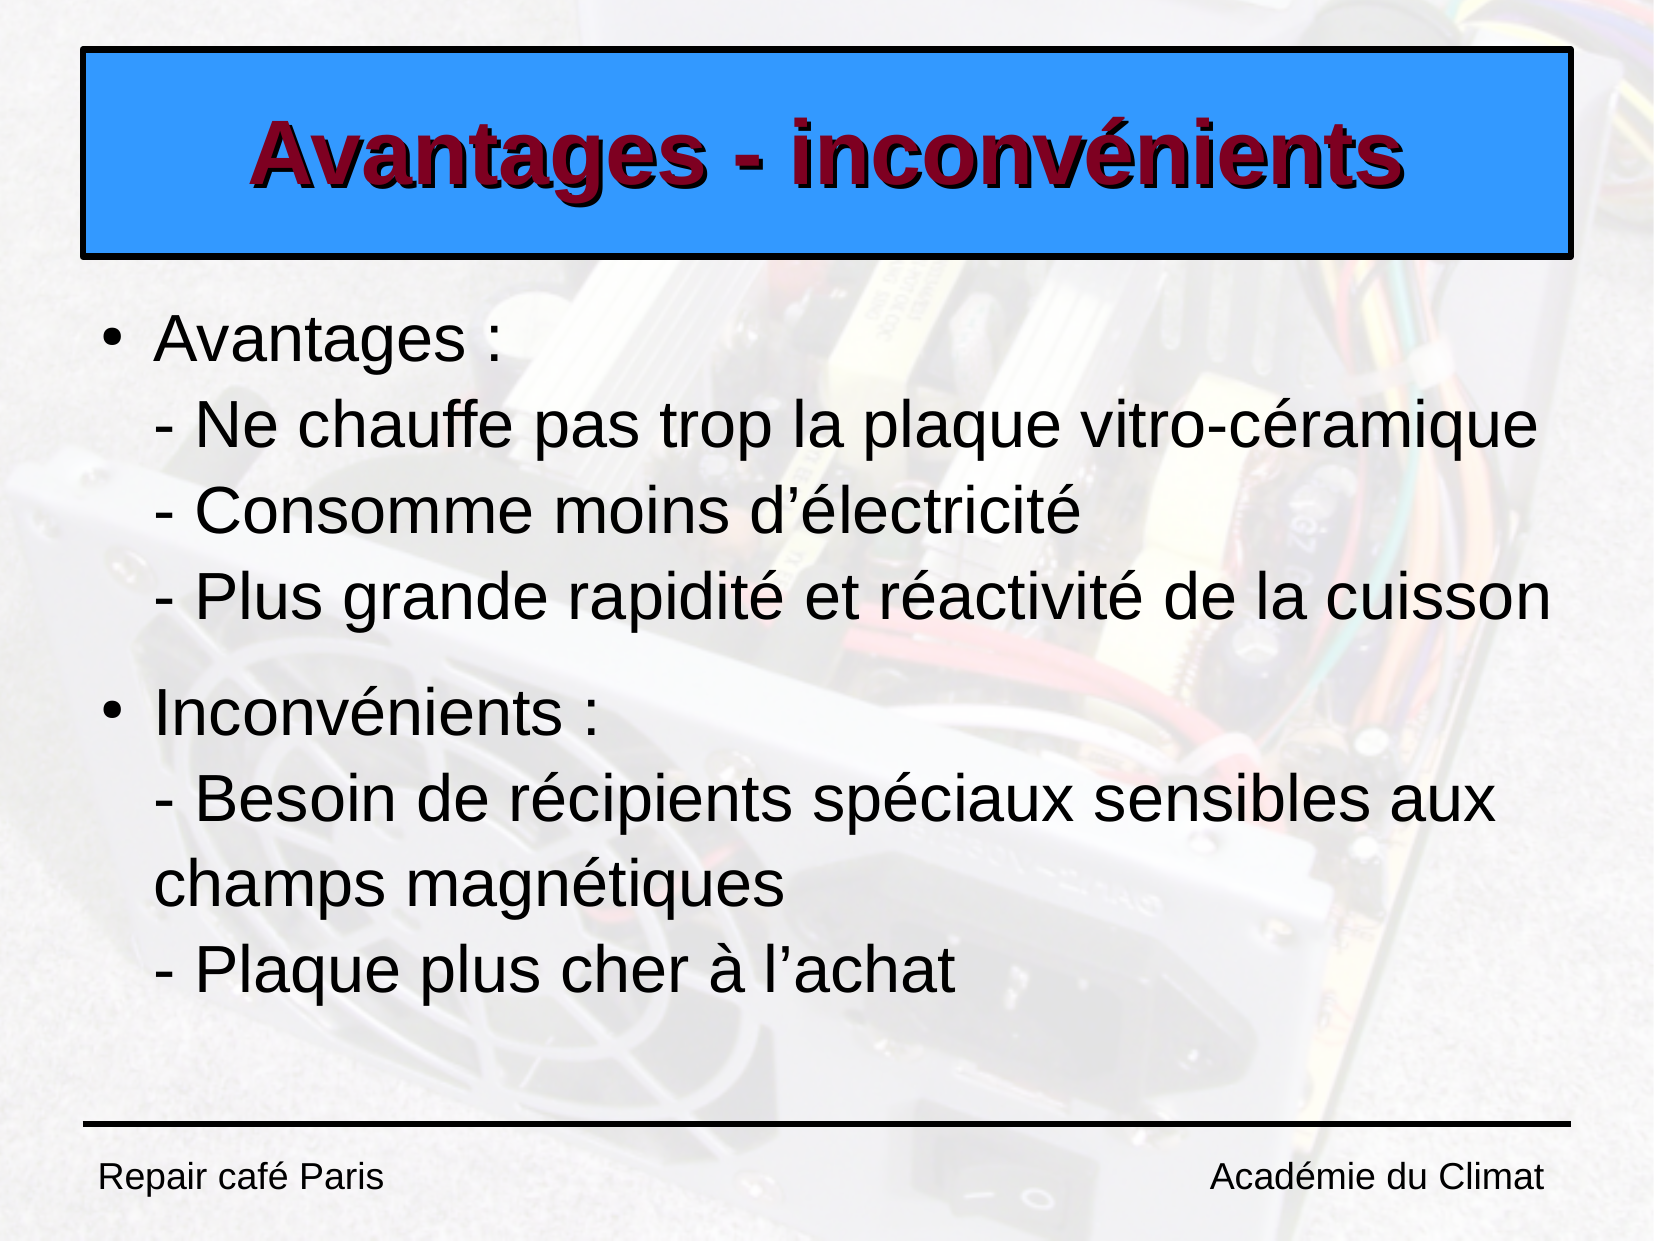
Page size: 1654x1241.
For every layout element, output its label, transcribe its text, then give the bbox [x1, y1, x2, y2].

picture [0, 0, 1654, 1241]
title Avantages - inconvénients [82, 49, 1571, 257]
list Avantages : - Ne chauffe pas trop la plaque vitro-céramique - Consomme moins d’électricité - Plus grande rapidité et réactivité de la cuisson Inconvénients : - Besoin de récipients spéciaux sensibles aux champs magnétiques - Plaque plus cher à l’achat [82, 290, 1571, 1010]
text_box Repair café Paris Académie du Climat [82, 1147, 1571, 1205]
